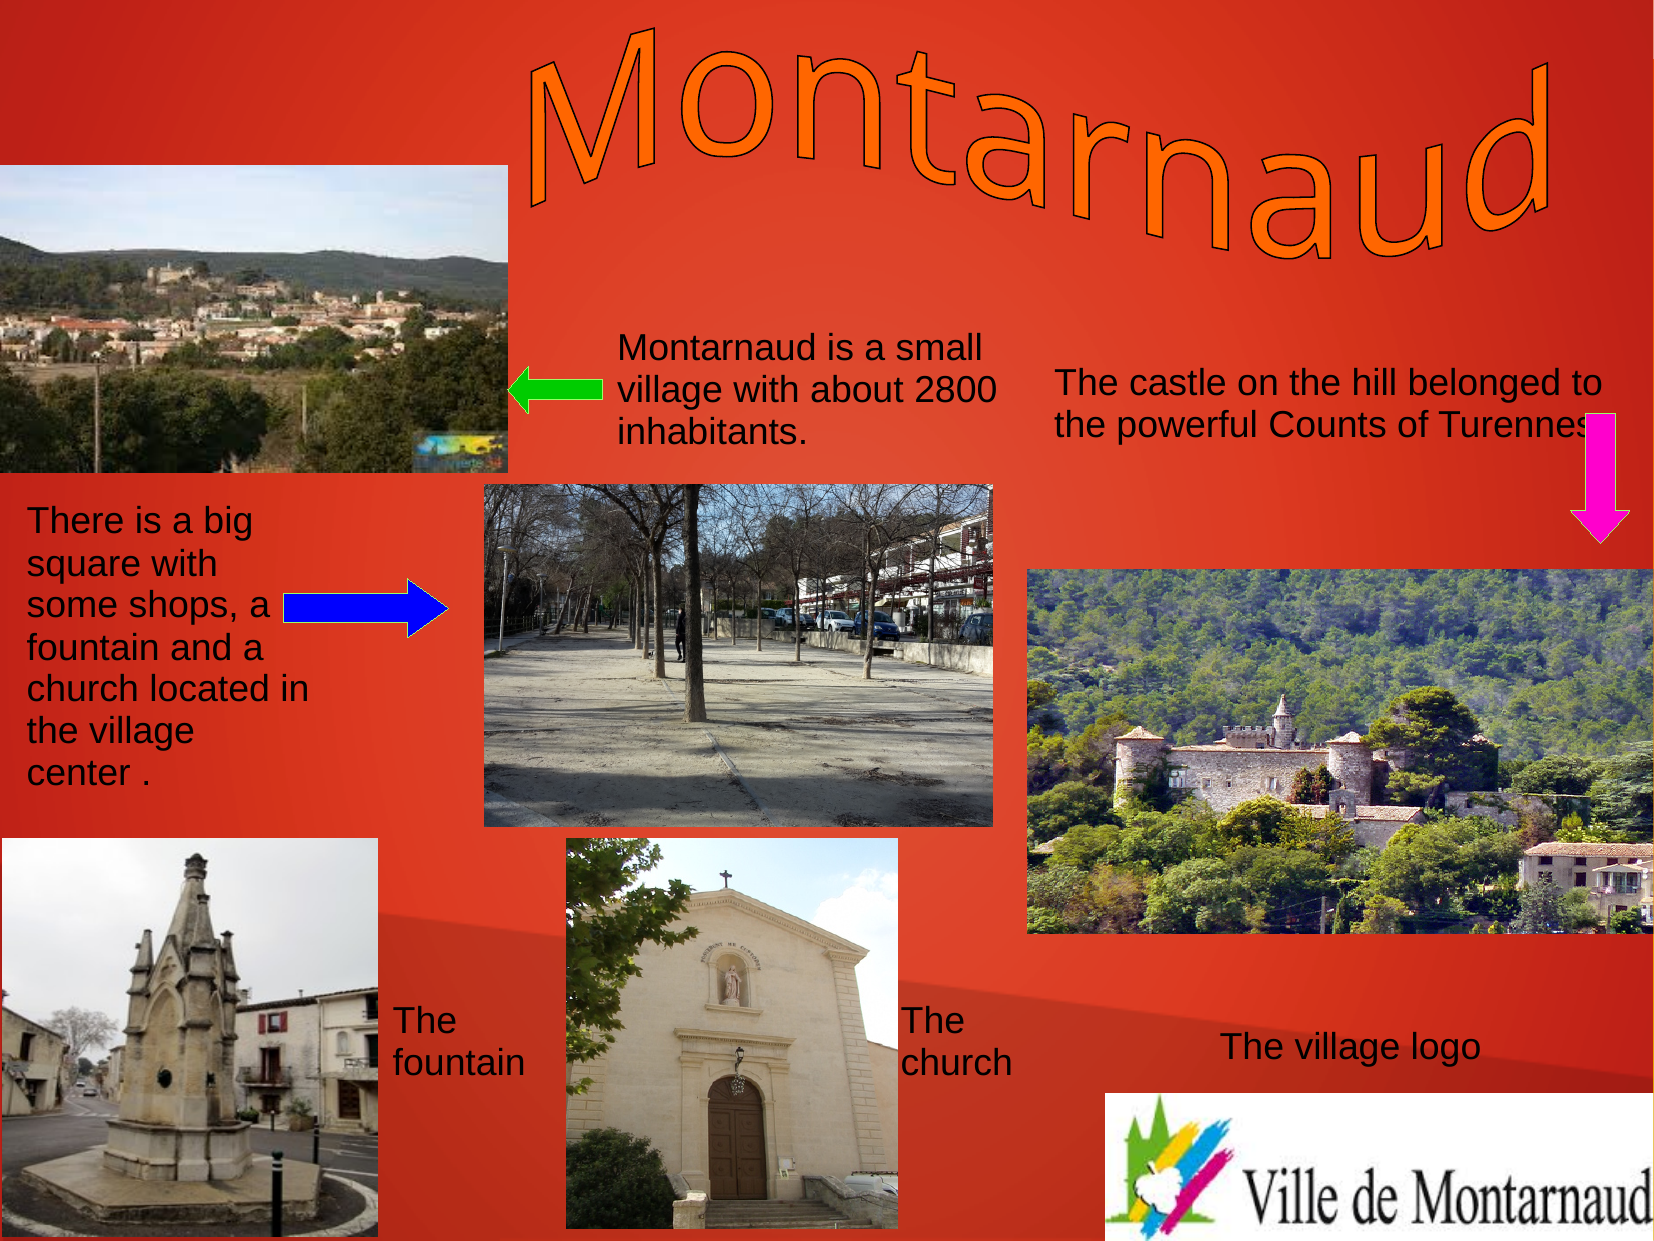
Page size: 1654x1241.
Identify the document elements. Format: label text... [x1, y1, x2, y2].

picture [0, 0, 1654, 1241]
text_box Montarnaud [531, 28, 655, 207]
text_box There is a big square with some shops, a fountain and a church located in the village center . [11, 492, 331, 802]
text_box Montarnaud [966, 94, 1045, 208]
text_box Montarnaud [897, 51, 955, 185]
text_box Montarnaud [1073, 113, 1130, 220]
text_box Montarnaud [1146, 132, 1229, 251]
text_box Montarnaud [1466, 63, 1548, 231]
text_box Montarnaud is a small village with about 2800 inhabitants. [602, 318, 1075, 485]
text_box Montarnaud [1251, 154, 1331, 259]
text_box The fountain [377, 992, 544, 1091]
text_box [507, 366, 603, 414]
text_box The village logo [1204, 1017, 1524, 1075]
text_box Montarnaud [1359, 144, 1442, 257]
text_box Montarnaud [681, 51, 773, 157]
text_box Montarnaud [797, 55, 880, 169]
text_box The castle on the hill belonged to the powerful Counts of Turennes. [1039, 354, 1642, 454]
text_box [283, 578, 449, 638]
text_box [1570, 413, 1630, 544]
text_box The church [885, 992, 1052, 1091]
